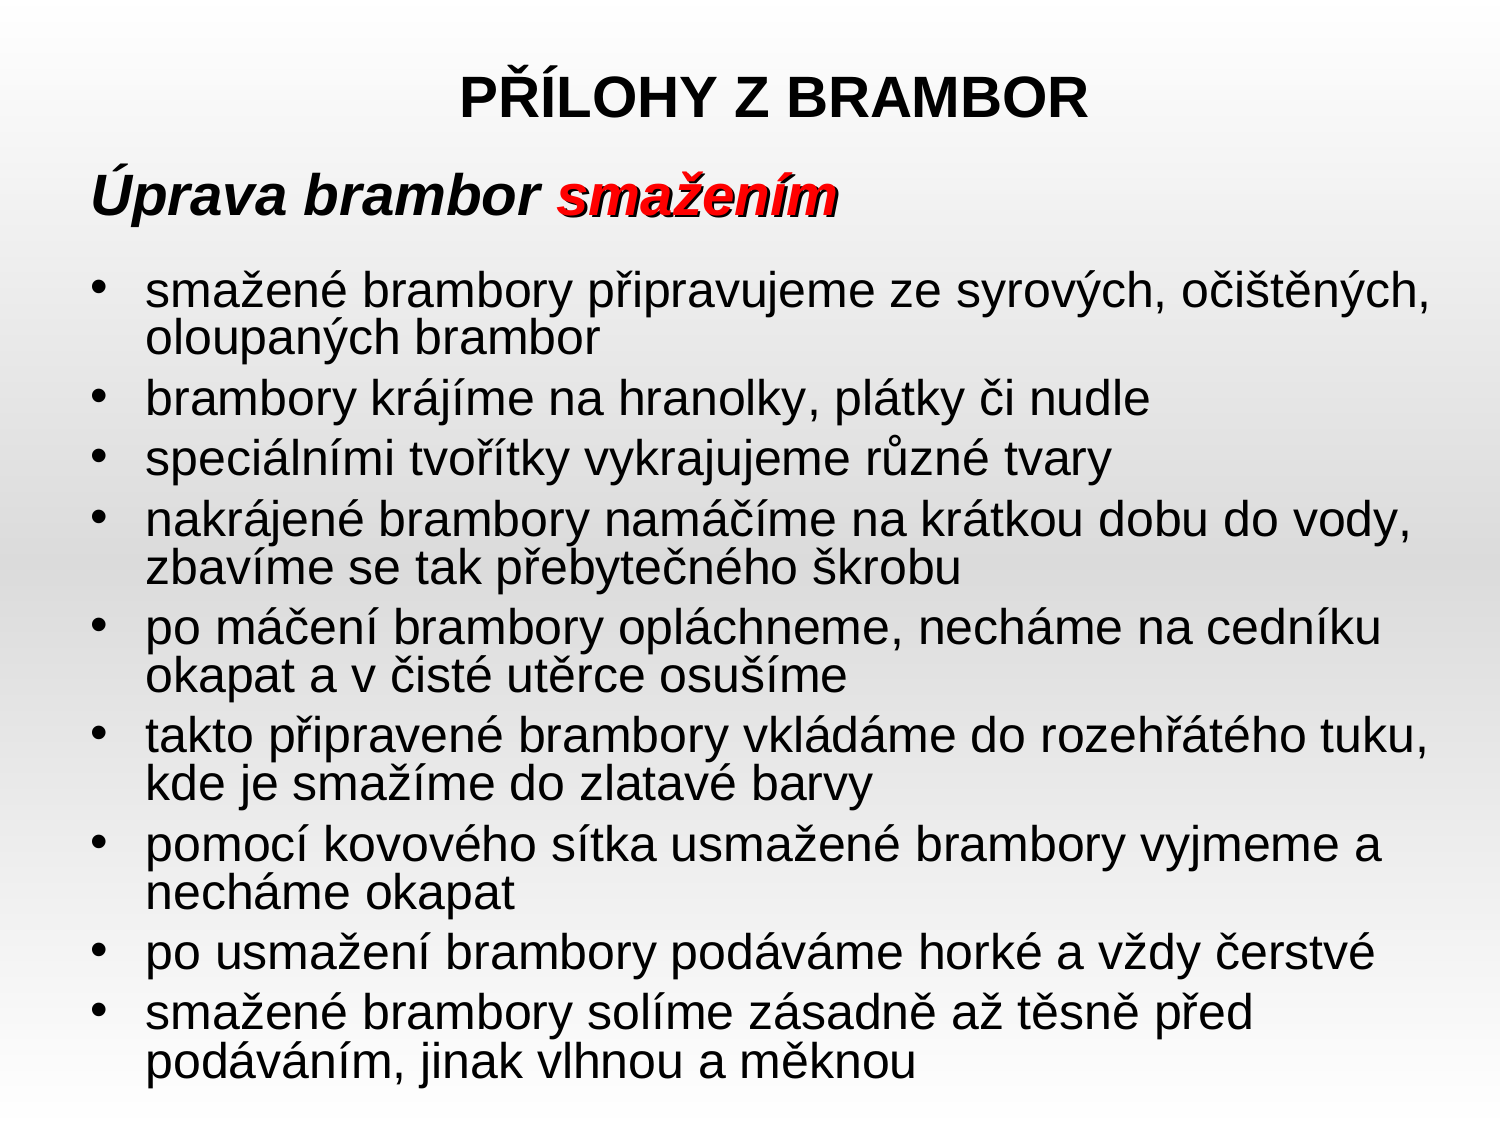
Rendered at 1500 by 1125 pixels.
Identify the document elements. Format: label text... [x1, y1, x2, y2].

title PŘÍLOHY Z BRAMBOR [112, 49, 1438, 138]
list Úprava brambor smažením smažené brambory připravujeme ze syrových, očištěných, oloupaných brambor brambory krájíme na hranolky, plátky či nudle speciálními tvořítky vykrajujeme různé tvary nakrájené brambory namáčíme na krátkou dobu do vody, zbavíme se tak přebytečného škrobu po máčení brambory opláchneme, necháme na cedníku okapat a v čisté utěrce osušíme takto připravené brambory vkládáme do rozehřátého tuku, kde je smažíme do zlatavé barvy pomocí kovového sítka usmažené brambory vyjmeme a necháme okapat po usmažení brambory podáváme horké a vždy čerstvé smažené brambory solíme zásadně až těsně před podáváním, jinak vlhnou a měknou [74, 162, 1450, 1101]
